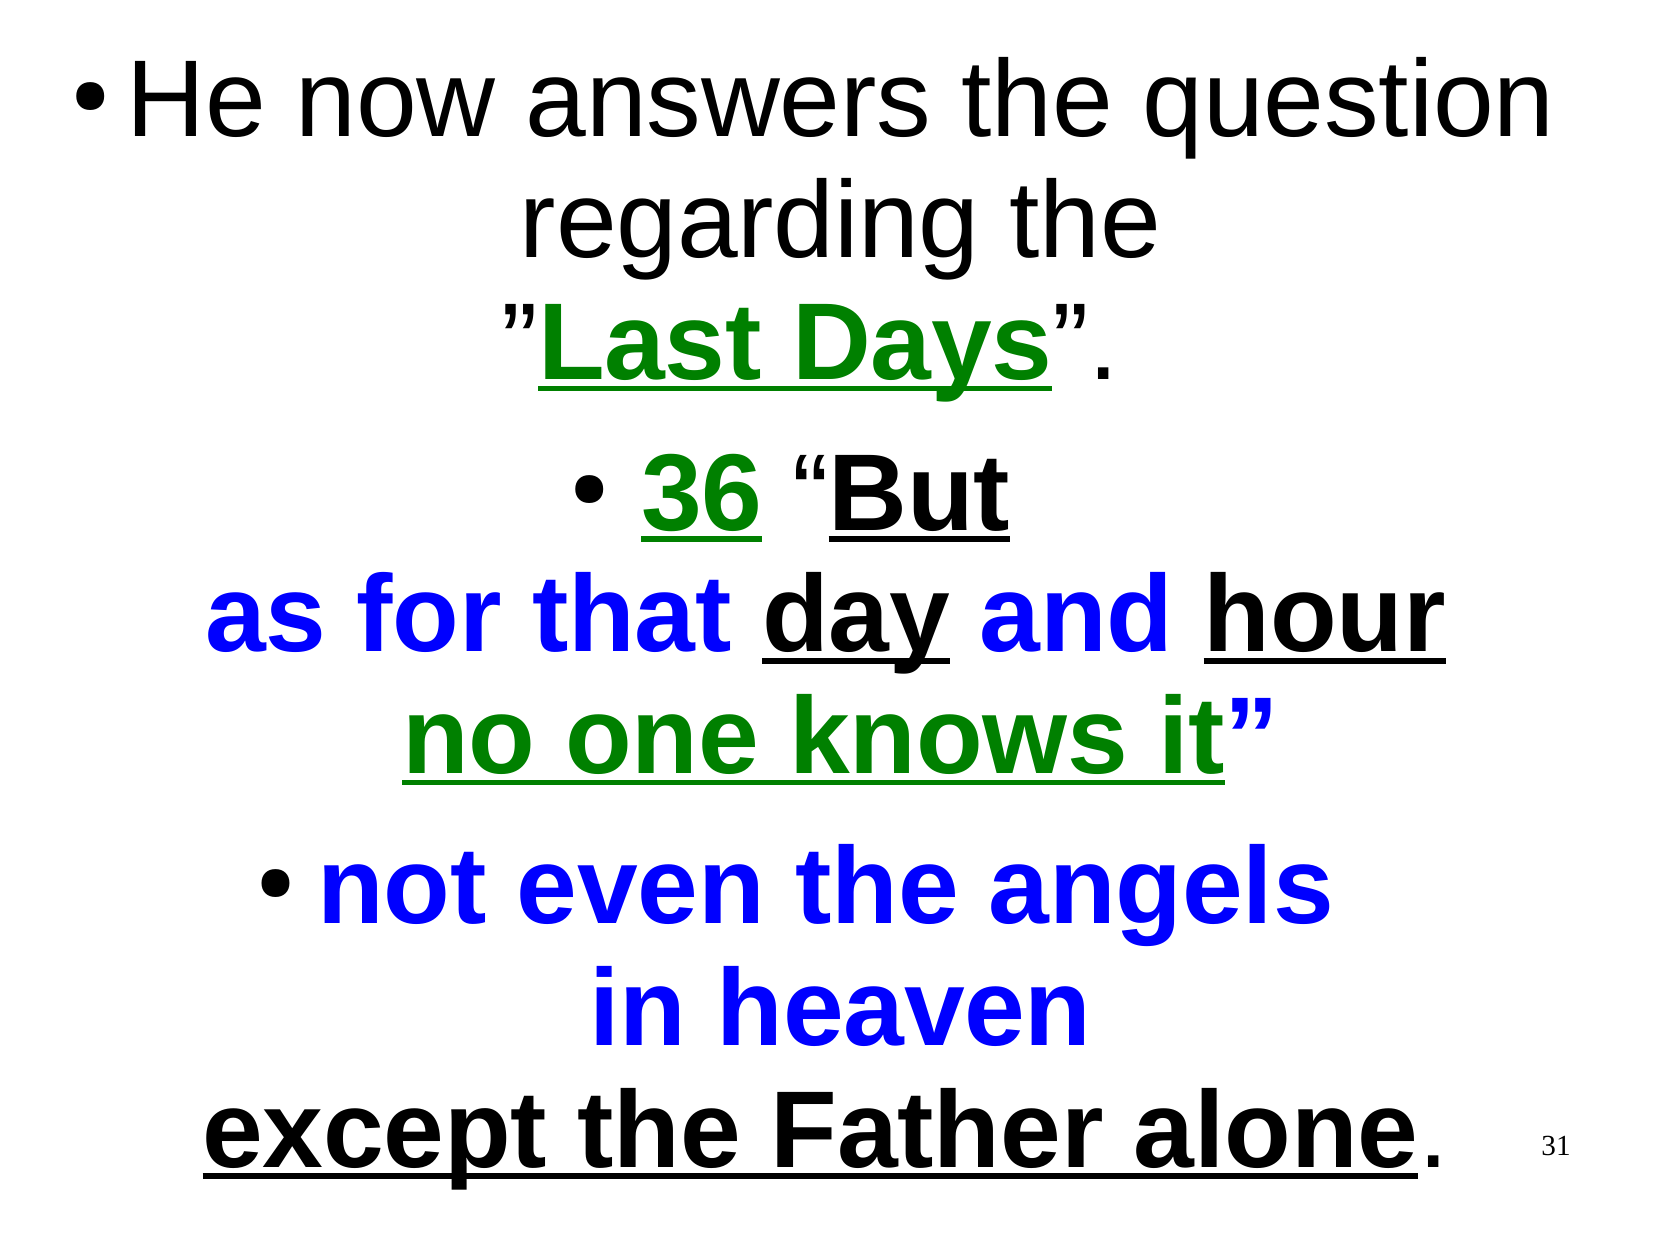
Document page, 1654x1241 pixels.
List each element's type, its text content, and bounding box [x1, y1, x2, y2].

list He now answers the question regarding the ”Last Days”. 36 “But as for that day and hour no one knows it” not even the angels in heaven except the Father alone. [0, 37, 1613, 1201]
